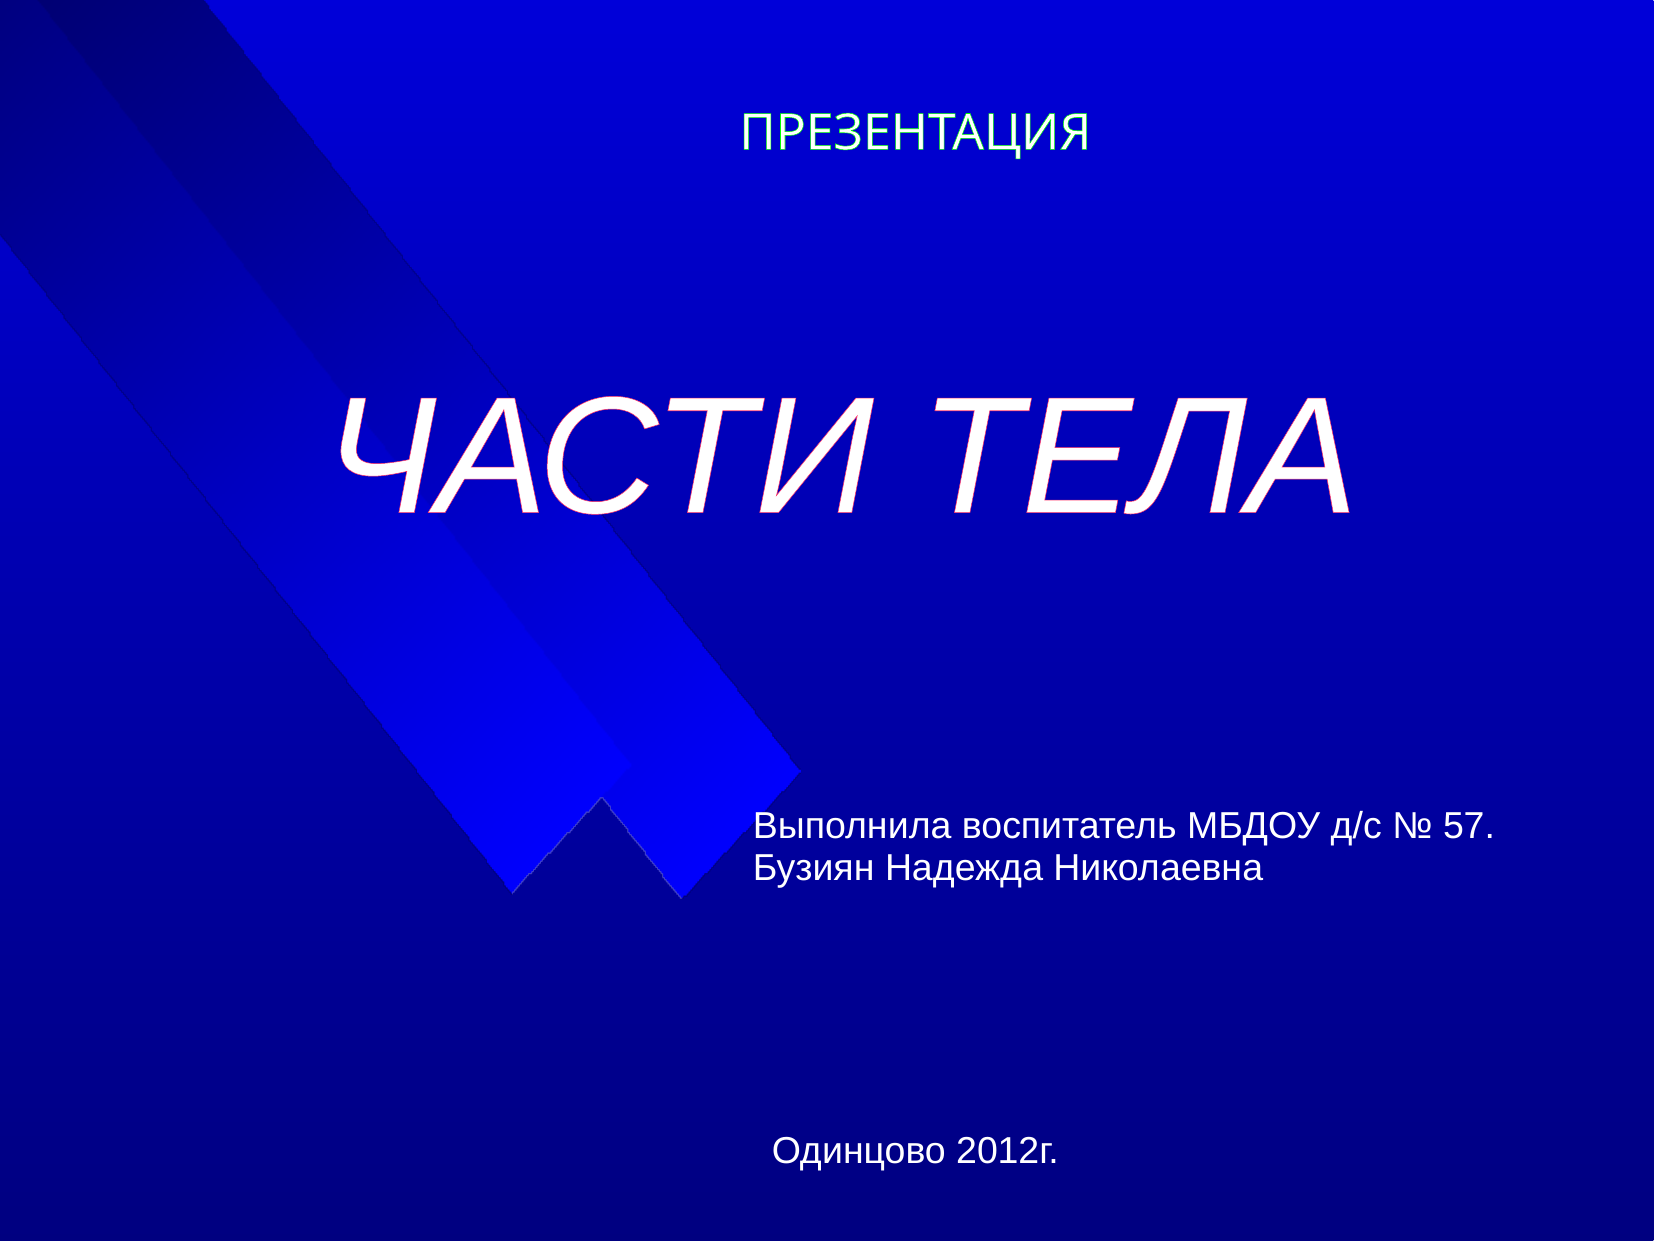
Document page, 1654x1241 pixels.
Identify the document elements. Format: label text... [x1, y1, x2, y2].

text_box ЧАСТИ ТЕЛА [206, 354, 1477, 556]
text_box Одинцово 2012г. [679, 1122, 1152, 1179]
text_box ПРЕЗЕНТАЦИЯ [413, 88, 1418, 183]
text_box Выполнила воспитатель МБДОУ д/с № 57. Бузиян Надежда Николаевна [738, 797, 1595, 897]
